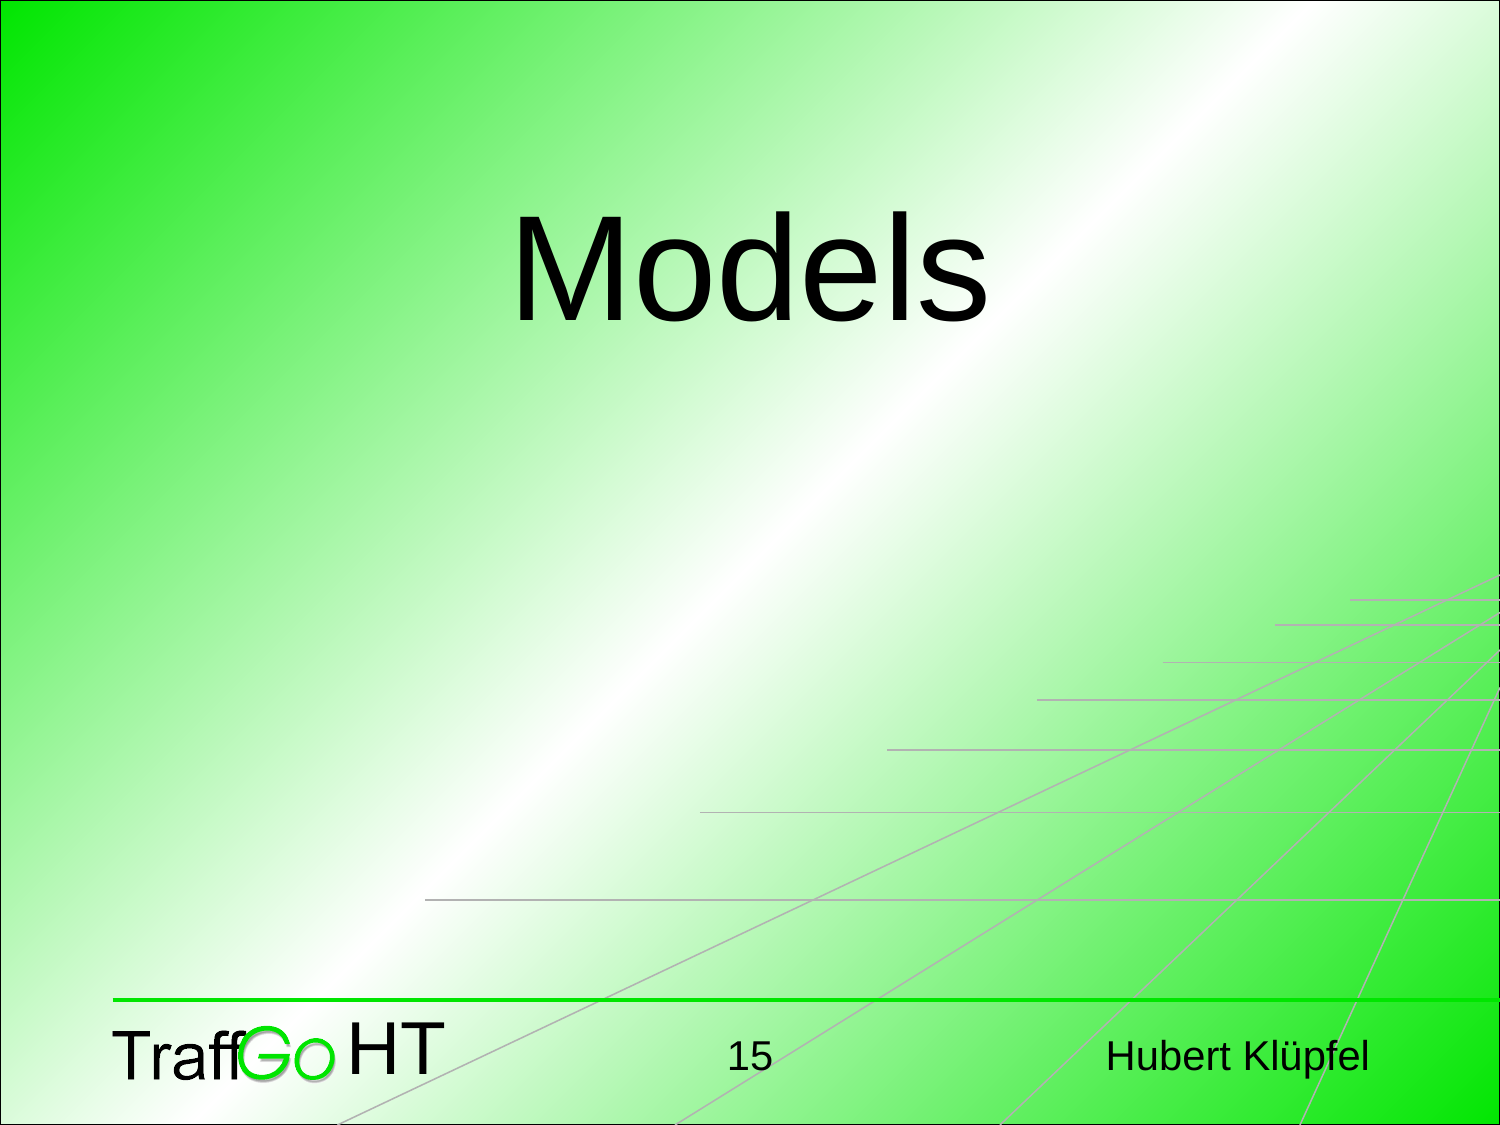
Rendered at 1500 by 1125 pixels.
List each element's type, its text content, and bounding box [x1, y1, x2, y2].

picture [112, 1024, 338, 1085]
title Models [112, 99, 1388, 438]
